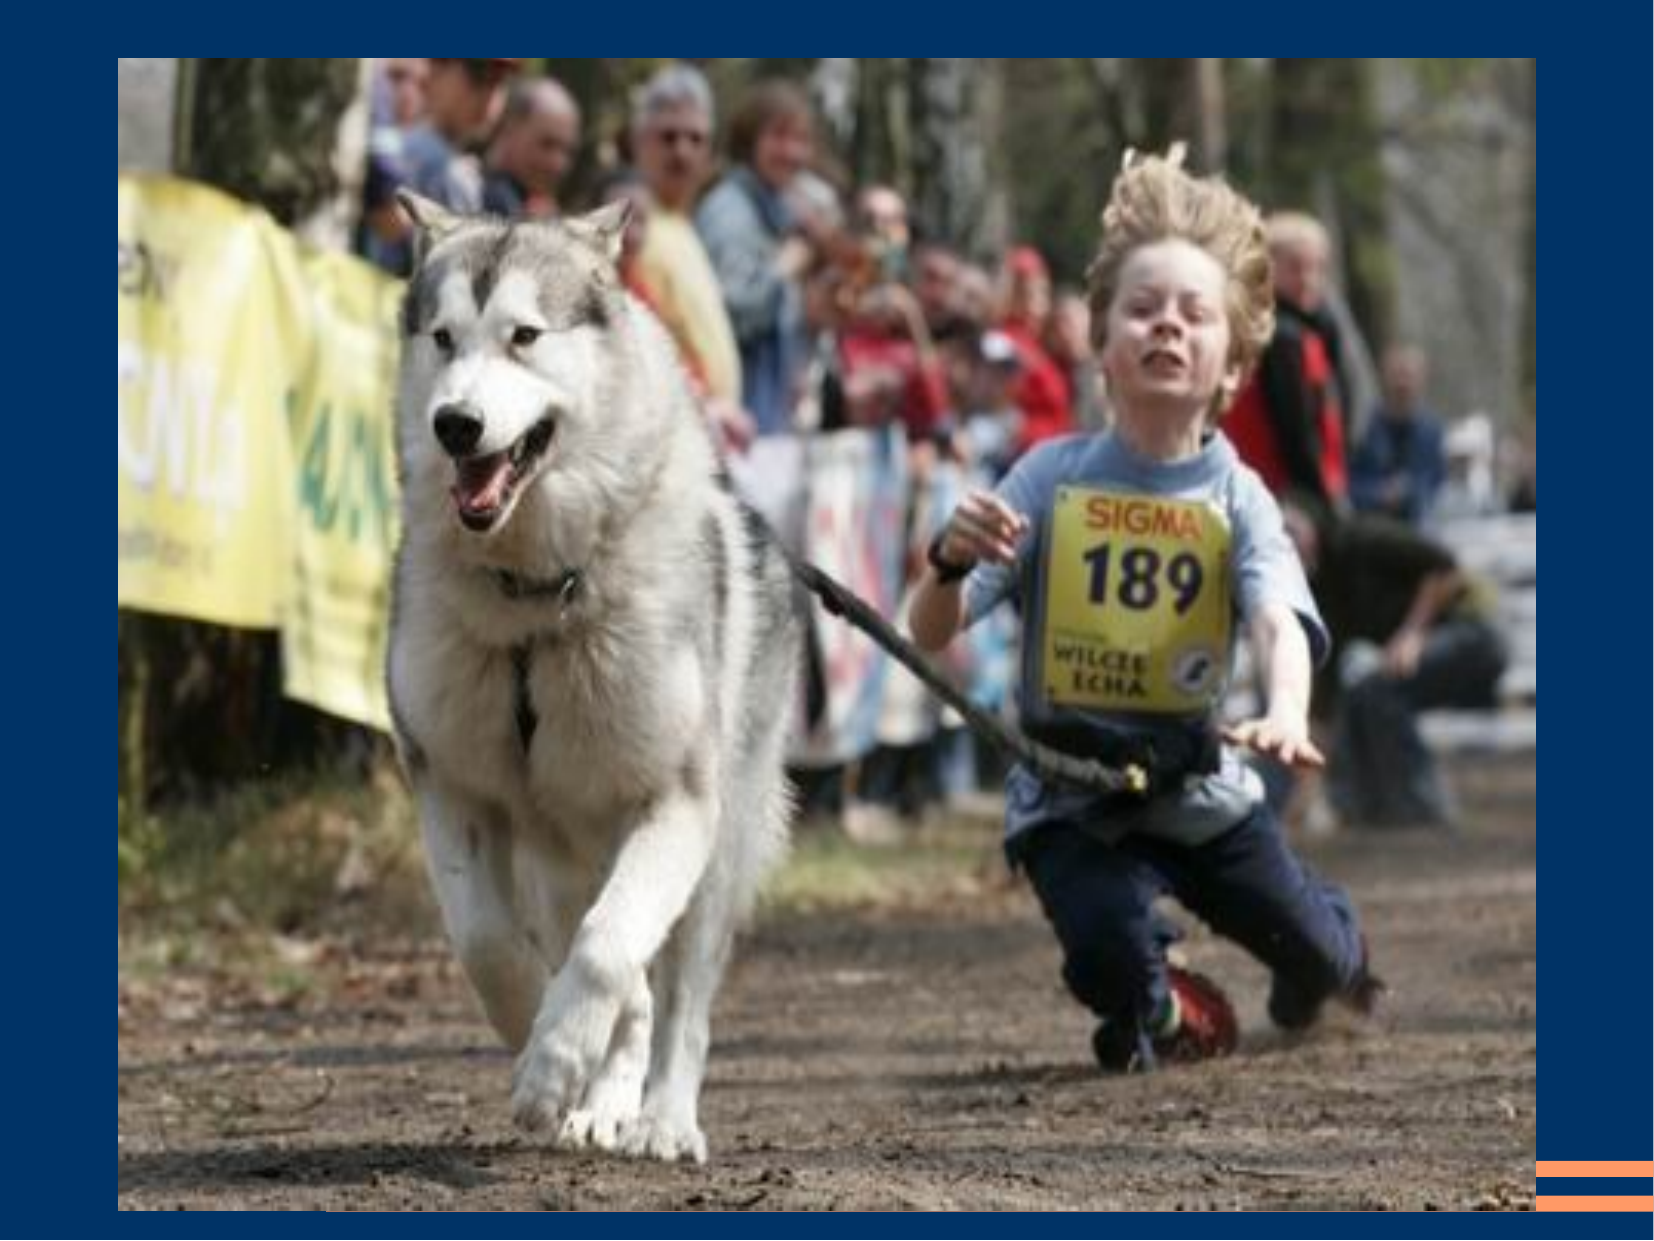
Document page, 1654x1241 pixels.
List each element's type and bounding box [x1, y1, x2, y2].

picture [118, 58, 1536, 1211]
